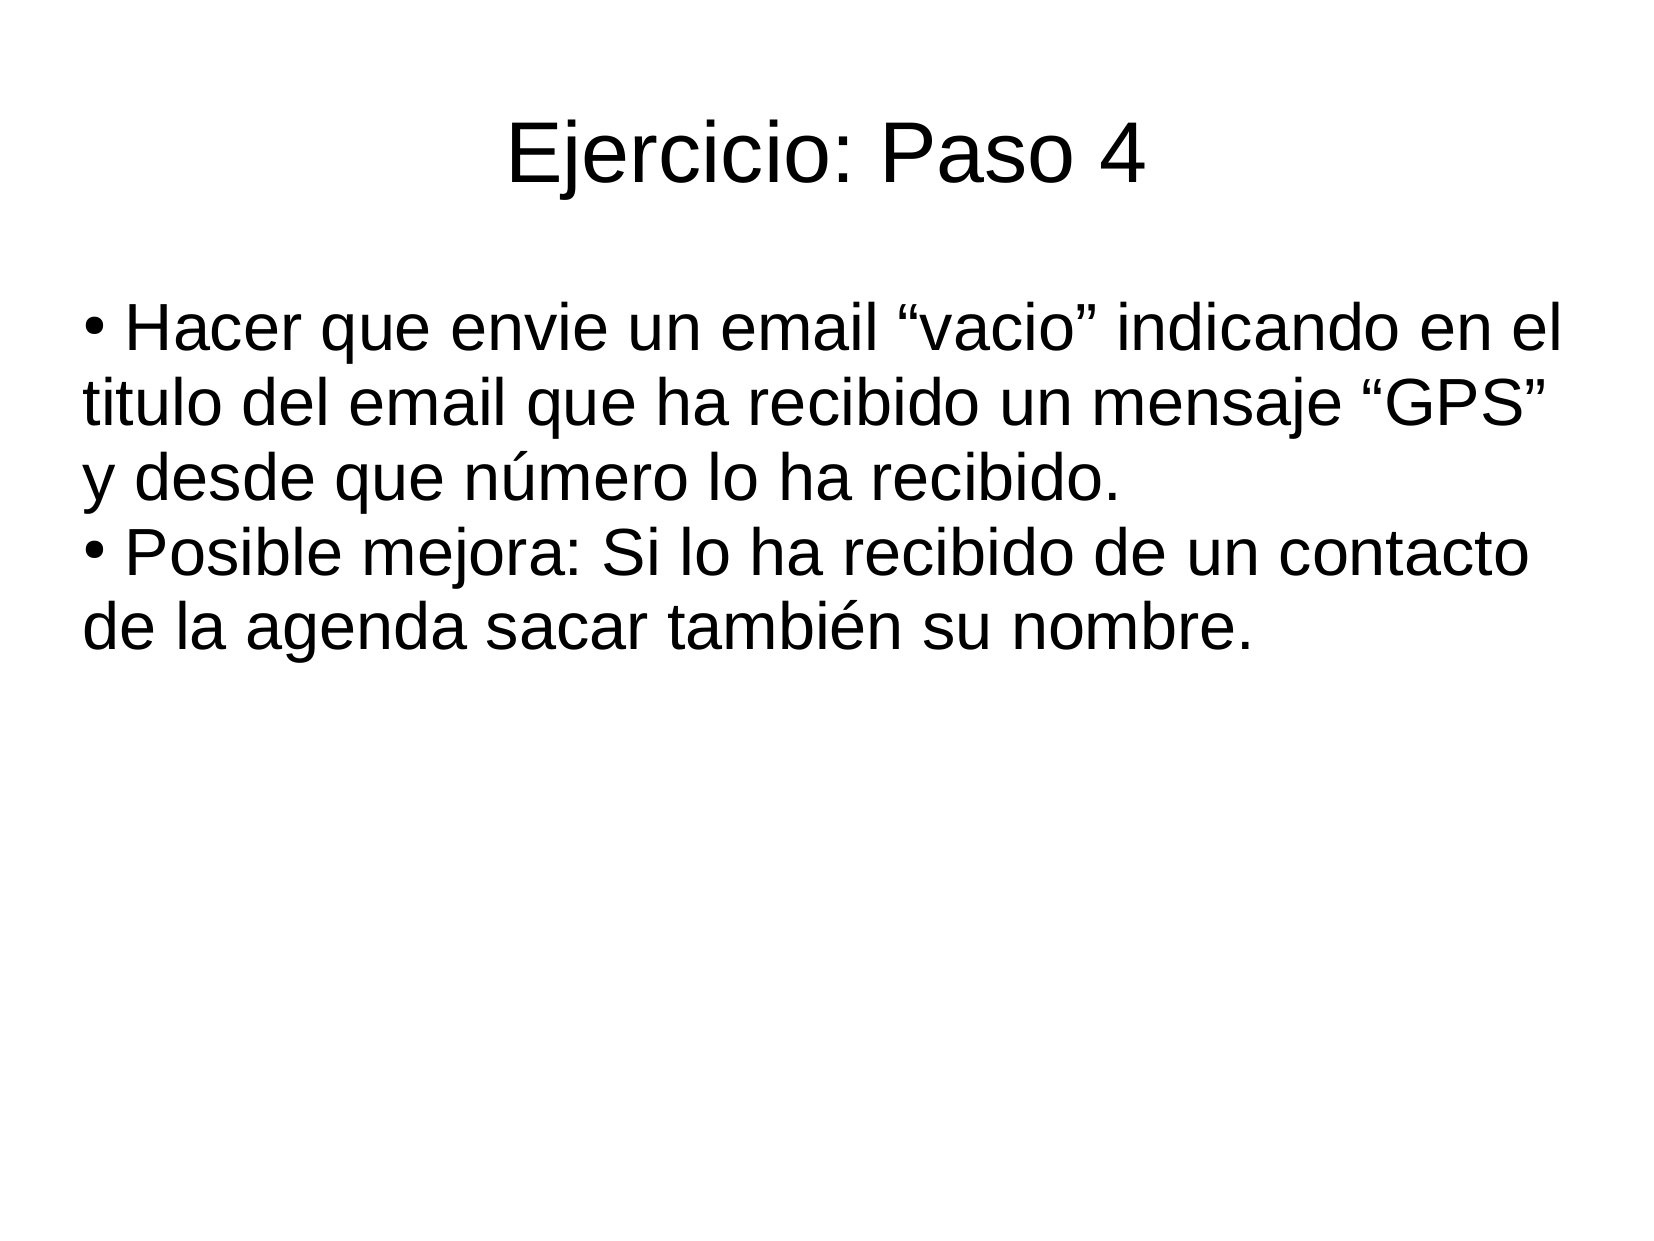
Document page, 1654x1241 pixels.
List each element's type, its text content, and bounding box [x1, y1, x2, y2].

subtitle Hacer que envie un email “vacio” indicando en el titulo del email que ha recibido un mensaje “GPS” y desde que número lo ha recibido. Posible mejora: Si lo ha recibido de un contacto de la agenda sacar también su nombre. [82, 290, 1571, 1109]
title Ejercicio: Paso 4 [82, 49, 1571, 257]
